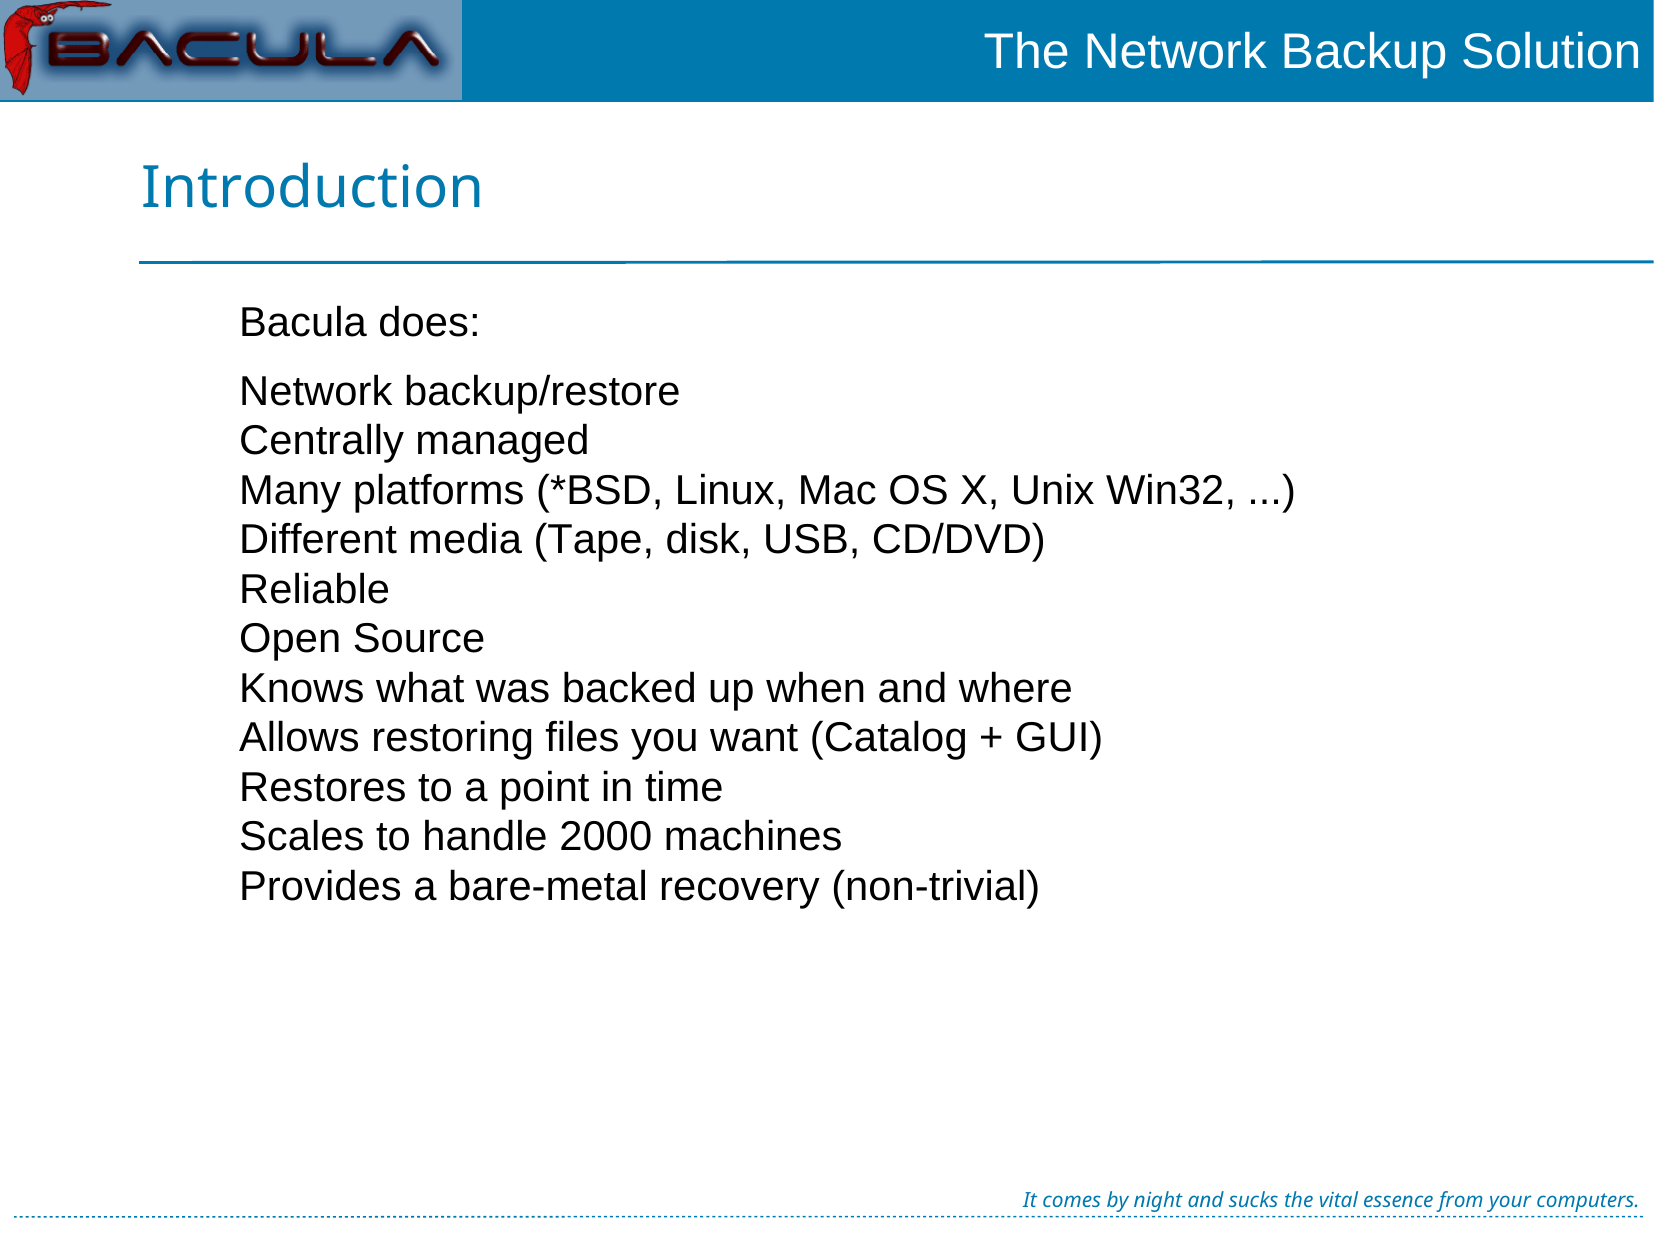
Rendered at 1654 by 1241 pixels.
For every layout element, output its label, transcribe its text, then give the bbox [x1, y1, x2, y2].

picture [0, 0, 461, 99]
list Bacula does: Network backup/restore Centrally managed Many platforms (*BSD, Linux, Mac OS X, Unix Win32, ...) Different media (Tape, disk, USB, CD/DVD) Reliable Open Source Knows what was backed up when and where Allows restoring files you want (Catalog + GUI) Restores to a point in time Scales to handle 2000 machines Provides a bare-metal recovery (non-trivial) [144, 298, 1538, 1163]
title Introduction [141, 112, 1501, 226]
